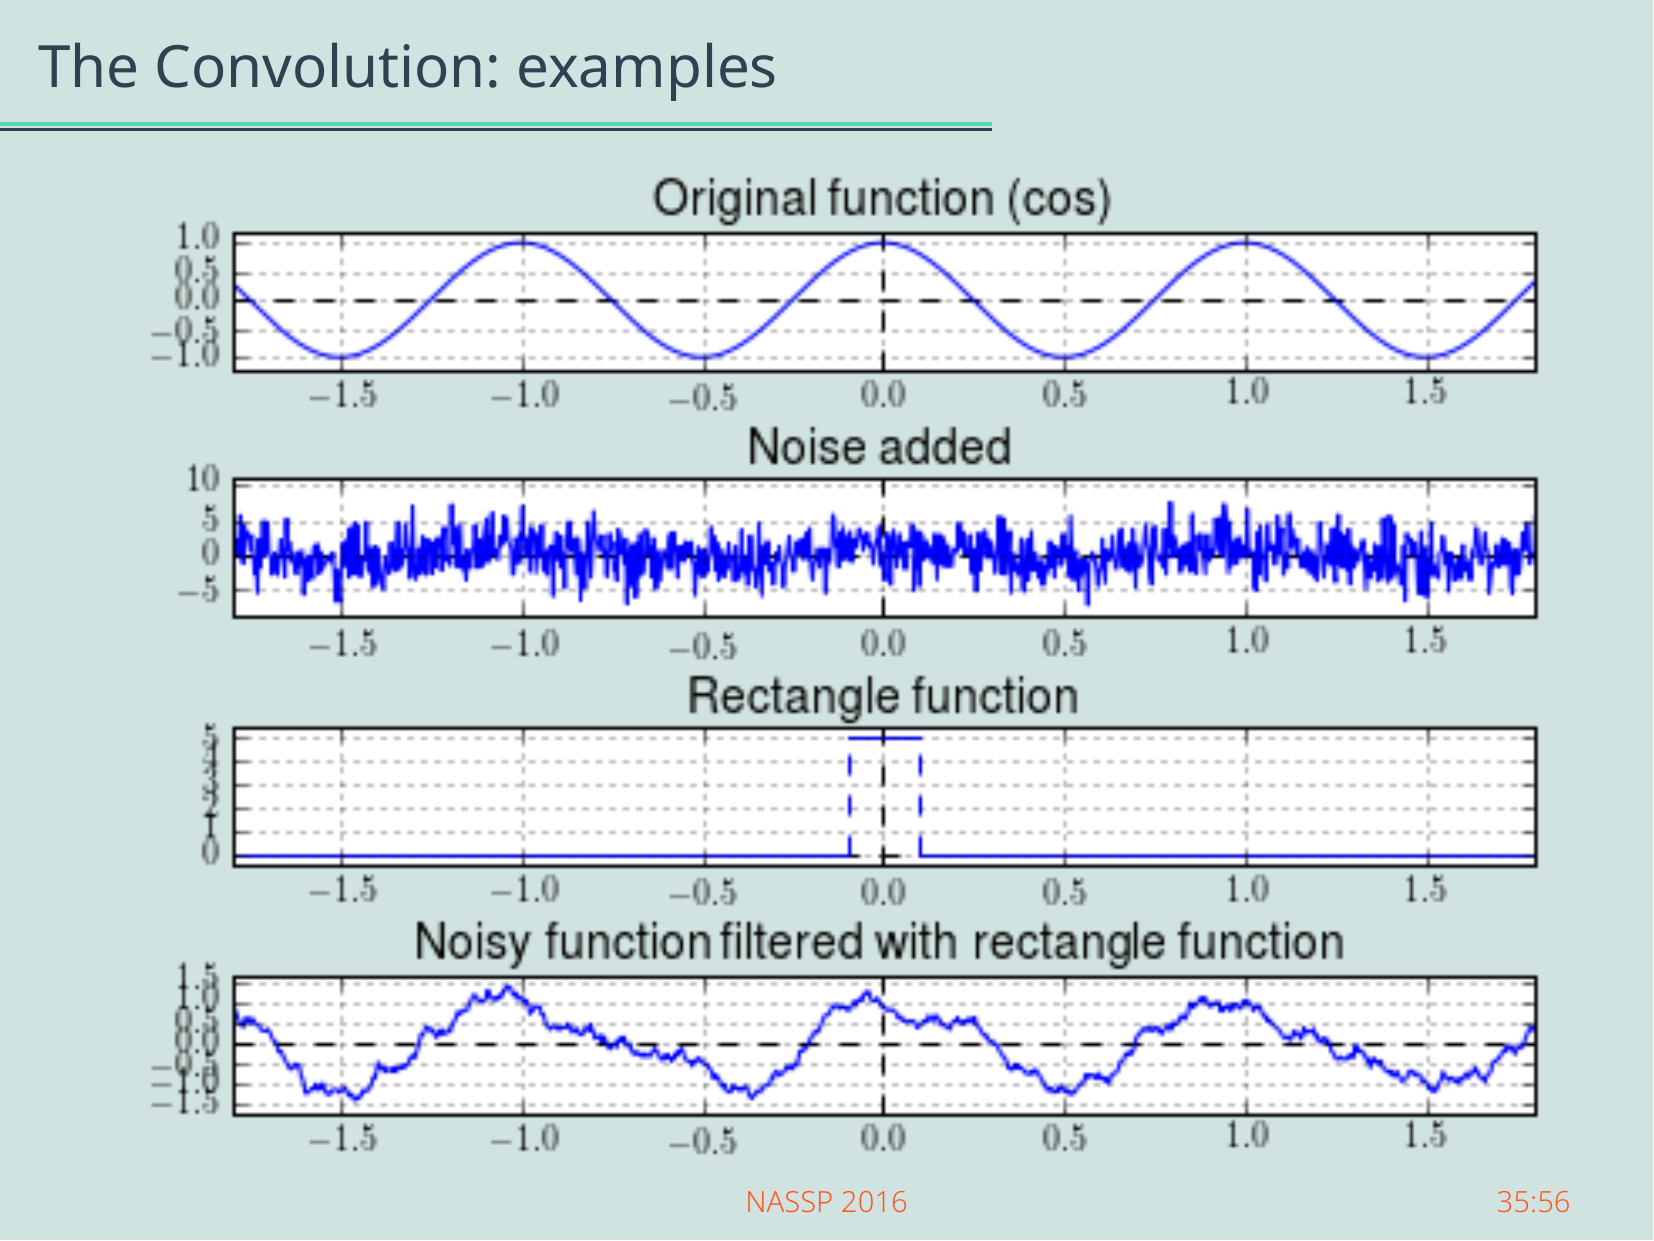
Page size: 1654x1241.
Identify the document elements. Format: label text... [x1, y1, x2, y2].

picture [126, 159, 1559, 1182]
text_box The Convolution: examples [23, 17, 1347, 103]
